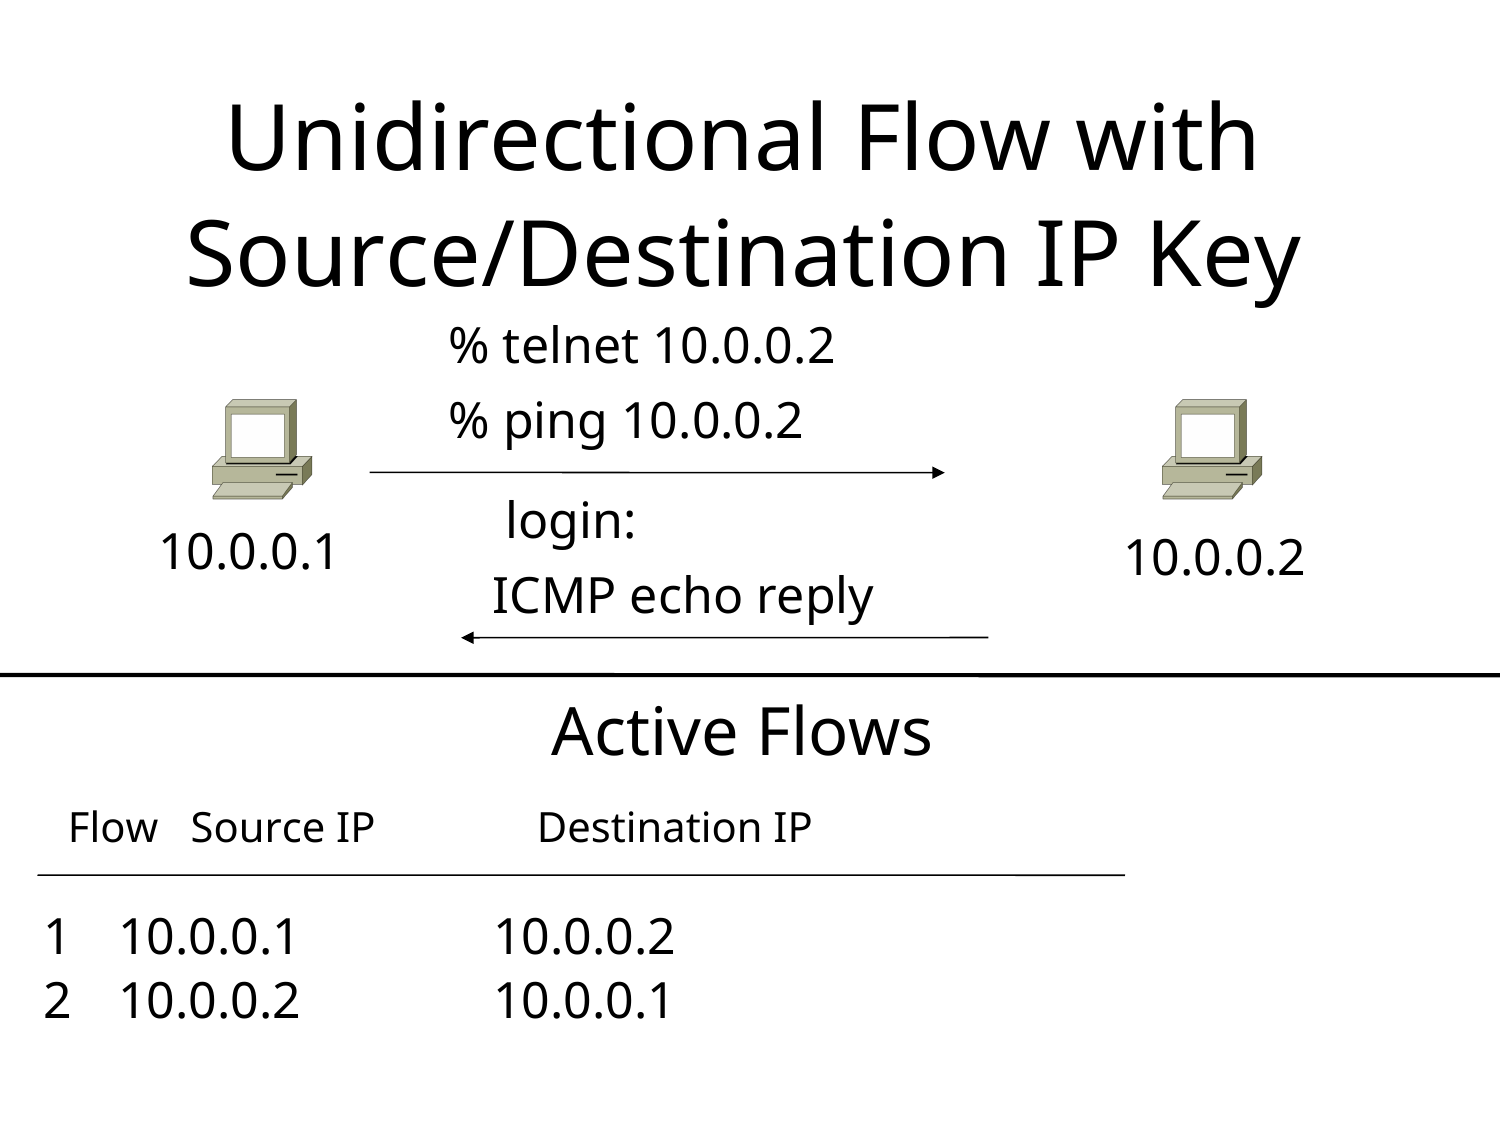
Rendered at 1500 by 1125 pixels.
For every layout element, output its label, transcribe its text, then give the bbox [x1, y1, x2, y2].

text_box 10.0.0.2 [1117, 525, 1313, 589]
text_box 1 10.0.0.1 10.0.0.2 2 10.0.0.2 10.0.0.1 [37, 903, 833, 1031]
text_box login: [500, 487, 726, 562]
text_box Flow Source IP Destination IP [62, 799, 1463, 865]
title Unidirectional Flow with Source/Destination IP Key [112, 62, 1388, 325]
text_box 10.0.0.1 [152, 519, 348, 583]
text_box % ping 10.0.0.2 [443, 387, 812, 452]
picture [1162, 399, 1263, 501]
text_box ICMP echo reply [487, 562, 934, 638]
picture [212, 399, 313, 501]
text_box % telnet 10.0.0.2 [443, 312, 843, 377]
text_box Active Flows [529, 687, 941, 772]
